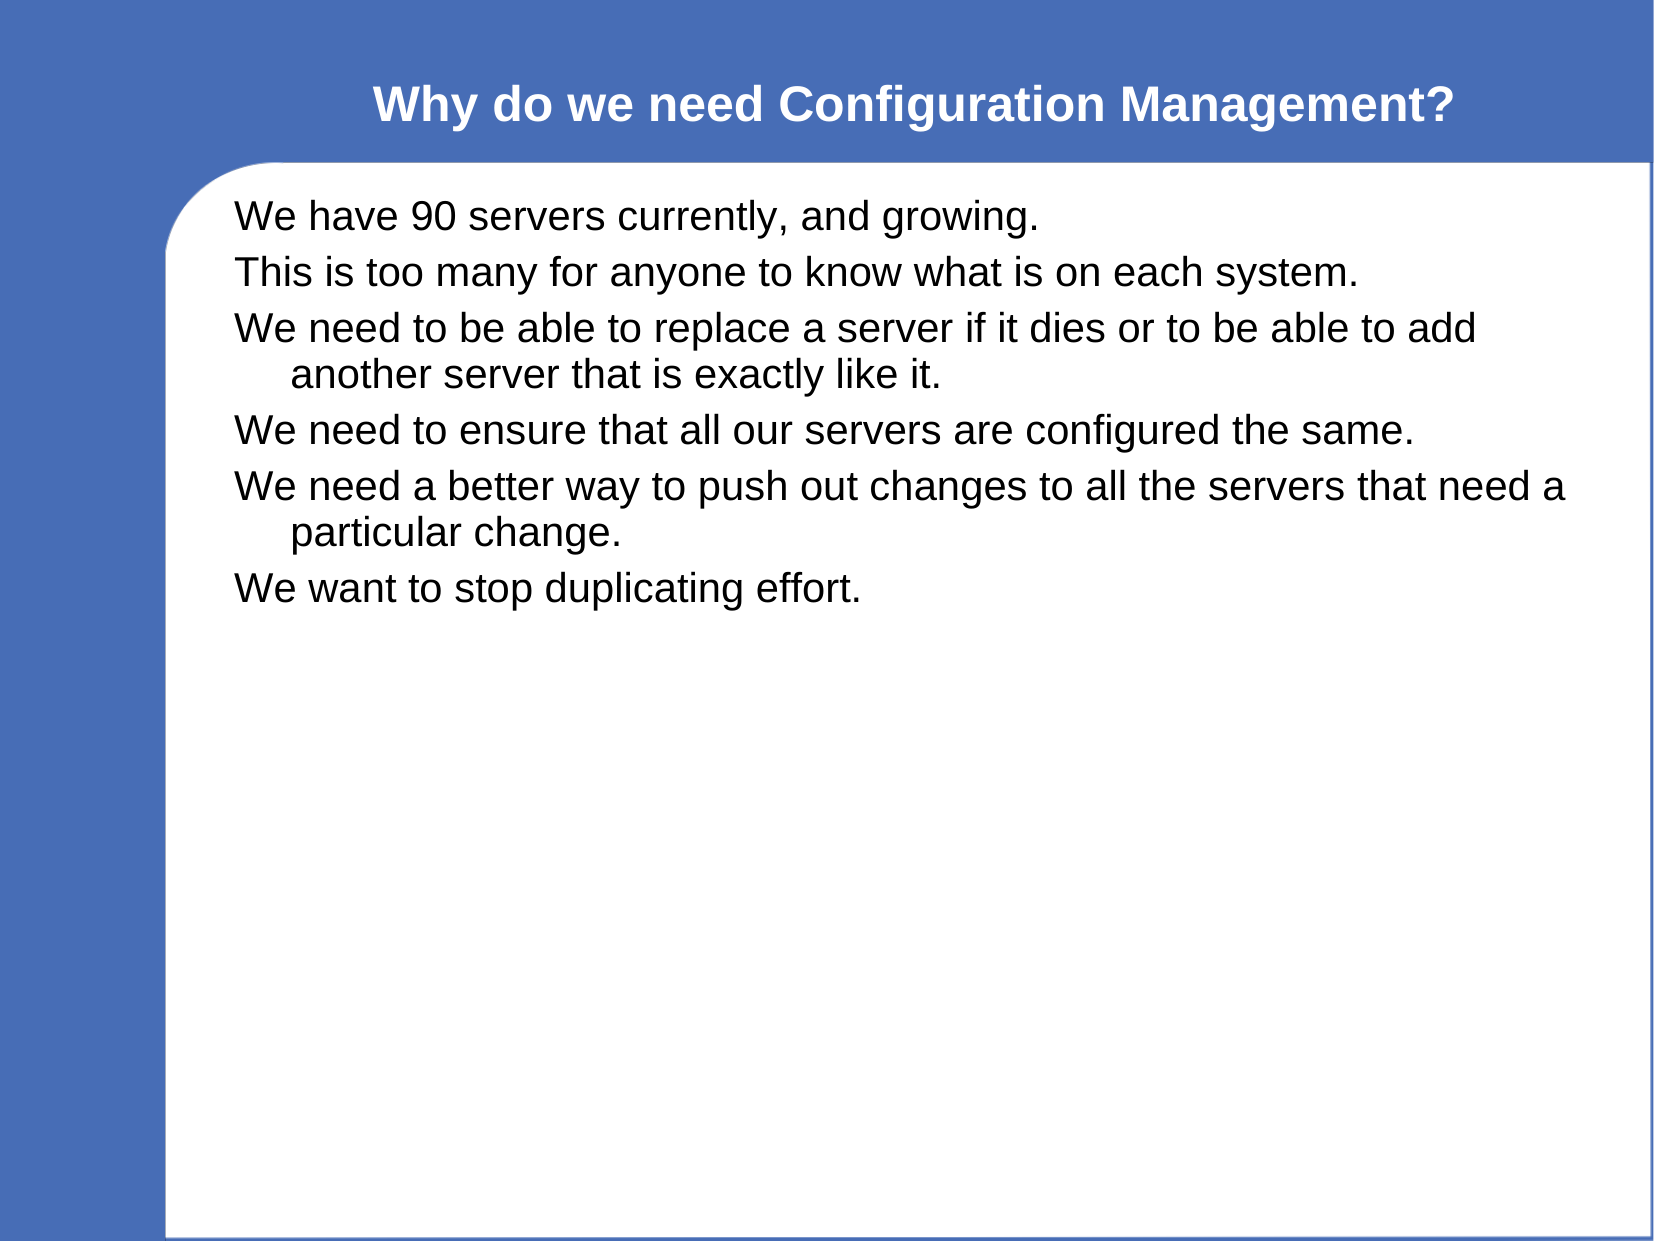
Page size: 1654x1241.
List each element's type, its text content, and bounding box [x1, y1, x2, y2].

list We have 90 servers currently, and growing. This is too many for anyone to know what is on each system. We need to be able to replace a server if it dies or to be able to add another server that is exactly like it. We need to ensure that all our servers are configured the same. We need a better way to push out changes to all the servers that need a particular change. We want to stop duplicating effort. [234, 192, 1596, 1005]
title Why do we need Configuration Management? [234, 27, 1595, 181]
picture [0, 0, 1654, 1241]
